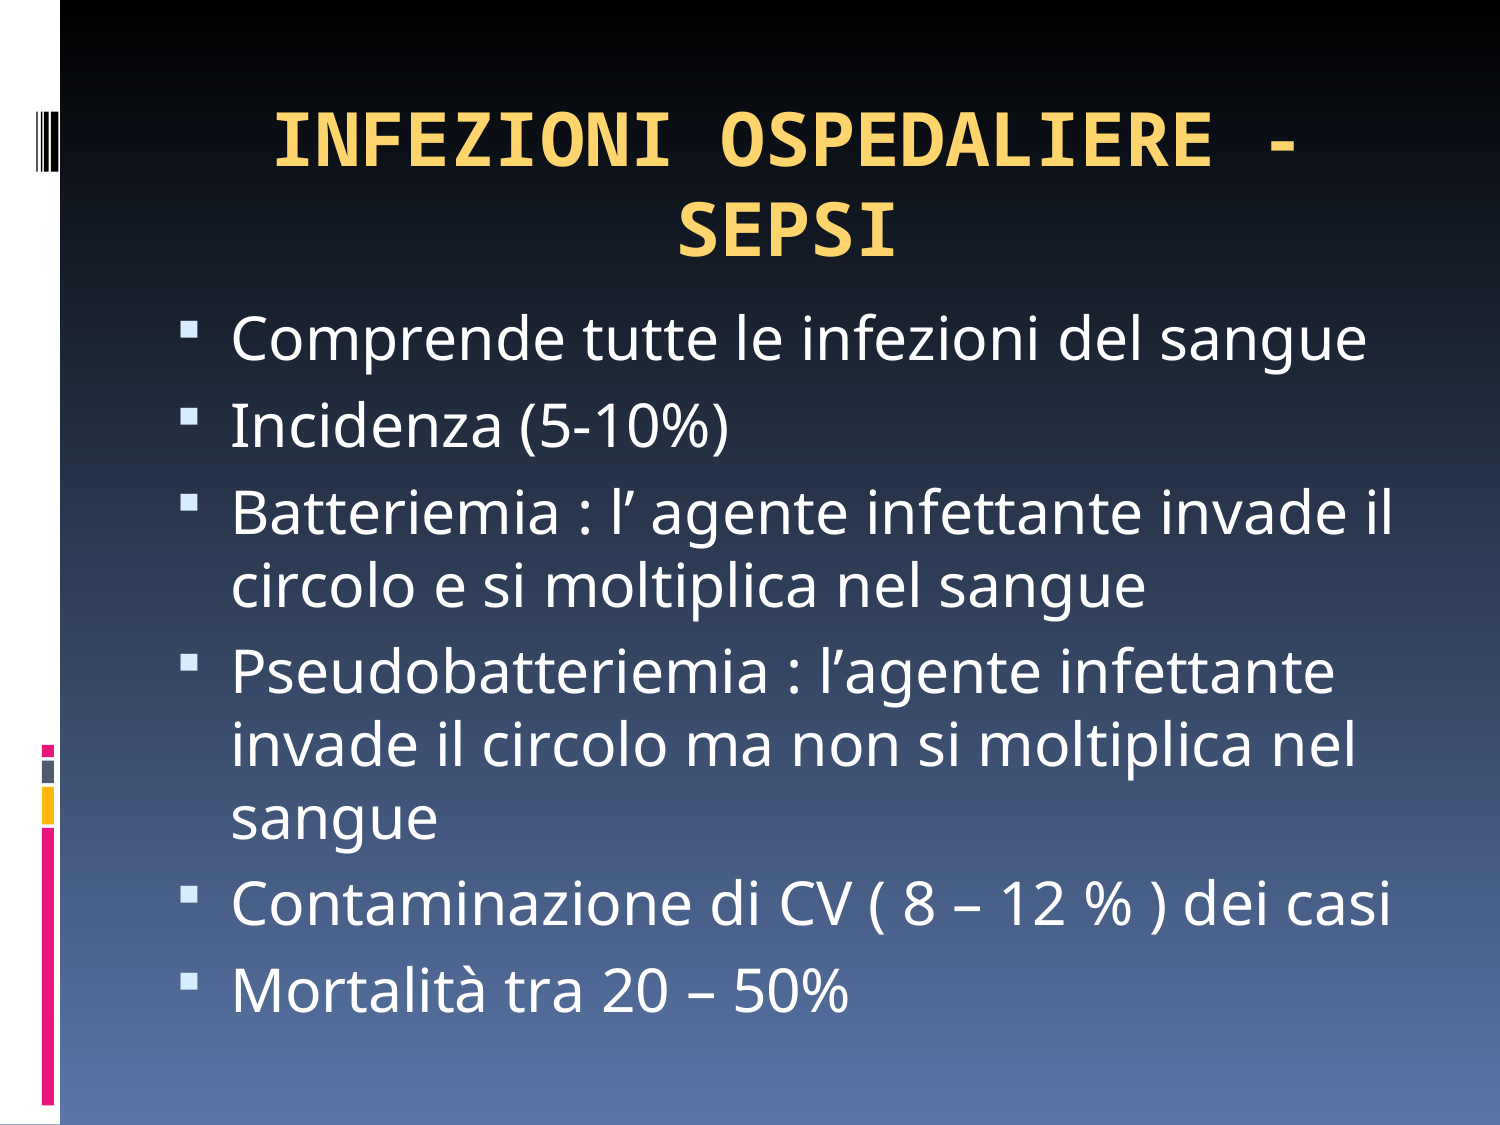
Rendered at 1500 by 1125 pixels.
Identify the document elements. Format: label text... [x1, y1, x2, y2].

list Comprende tutte le infezioni del sangue Incidenza (5-10%) Batteriemia : l’ agente infettante invade il circolo e si moltiplica nel sangue Pseudobatteriemia : l’agente infettante invade il circolo ma non si moltiplica nel sangue Contaminazione di CV ( 8 – 12 % ) dei casi Mortalità tra 20 – 50% [150, 292, 1426, 1043]
title INFEZIONI OSPEDALIERE - SEPSI [150, 84, 1426, 235]
